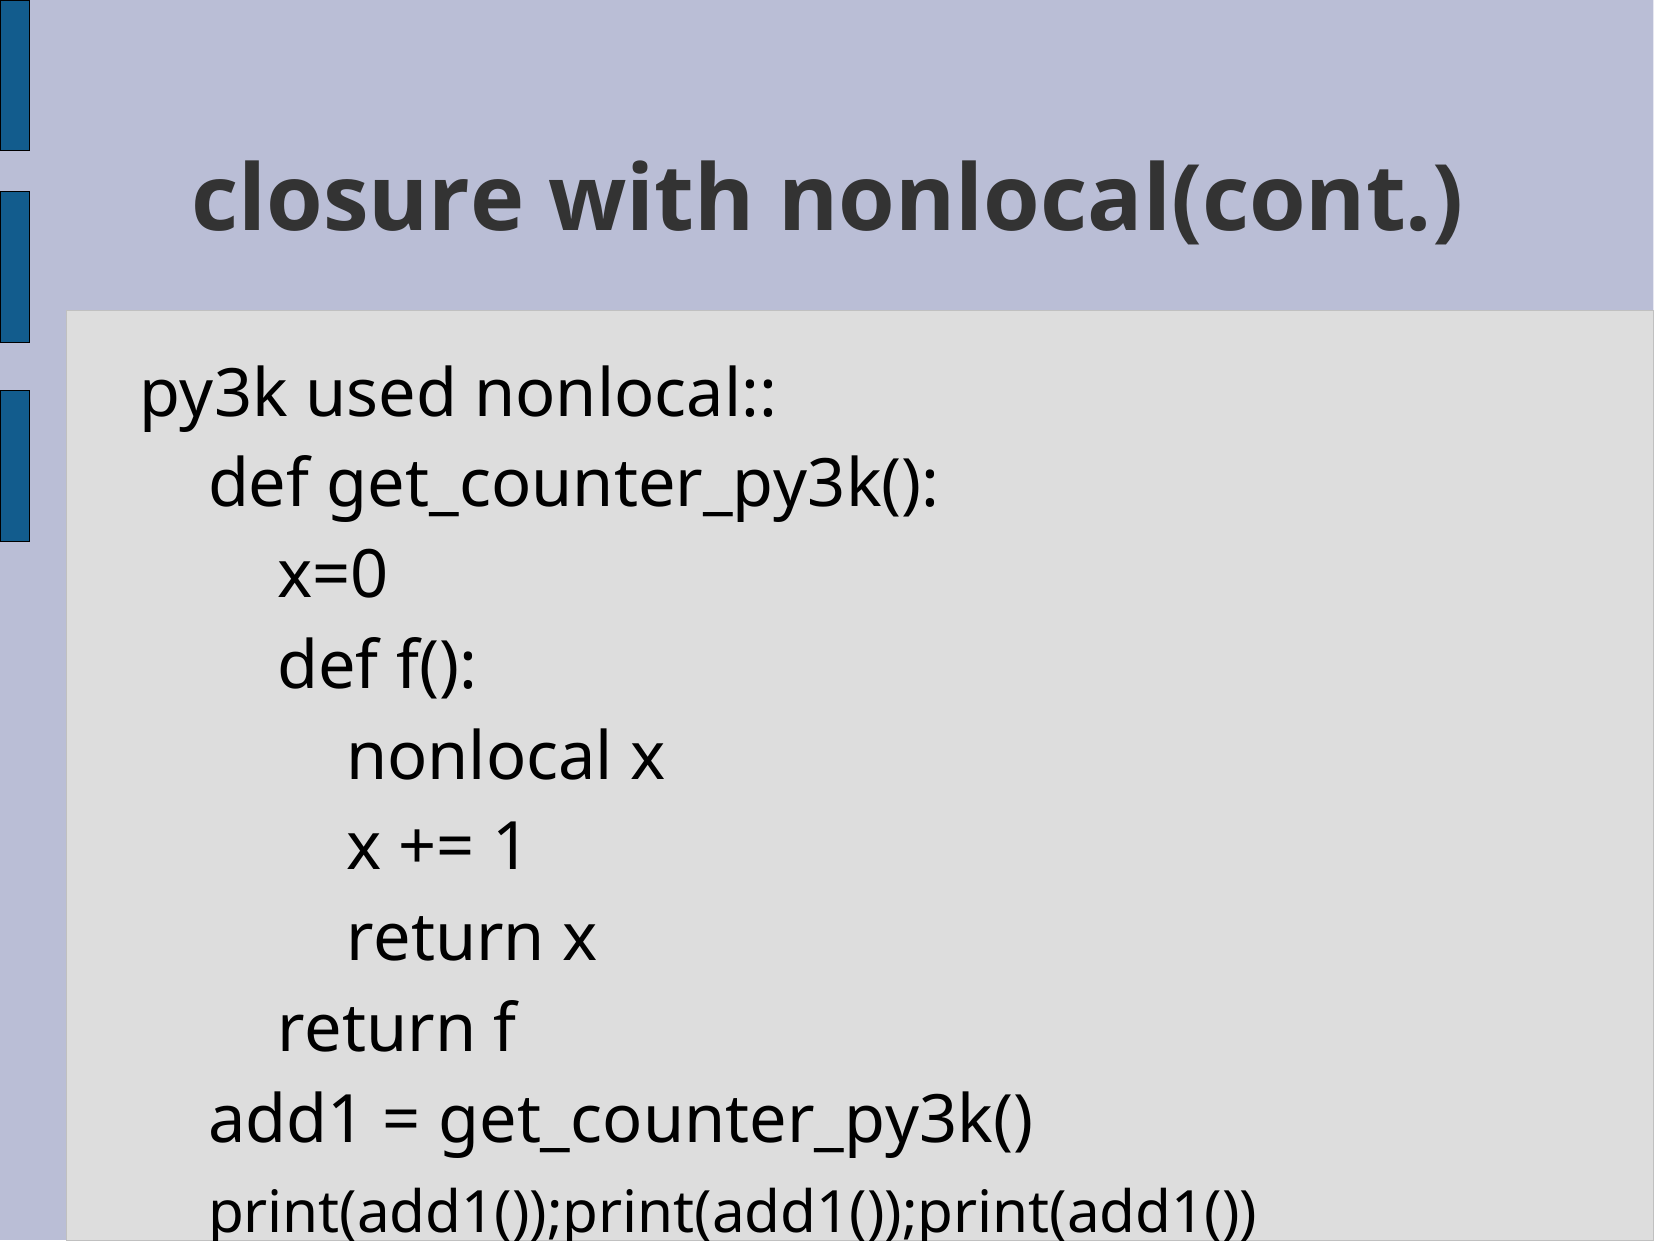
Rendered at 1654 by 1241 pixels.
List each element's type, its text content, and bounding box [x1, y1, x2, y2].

title closure with nonlocal(cont.) [121, 98, 1534, 291]
list py3k used nonlocal:: def get_counter_py3k(): x=0 def f(): nonlocal x x += 1 return x return f add1 = get_counter_py3k() print(add1());print(add1());print(add1()) [121, 344, 1534, 1226]
